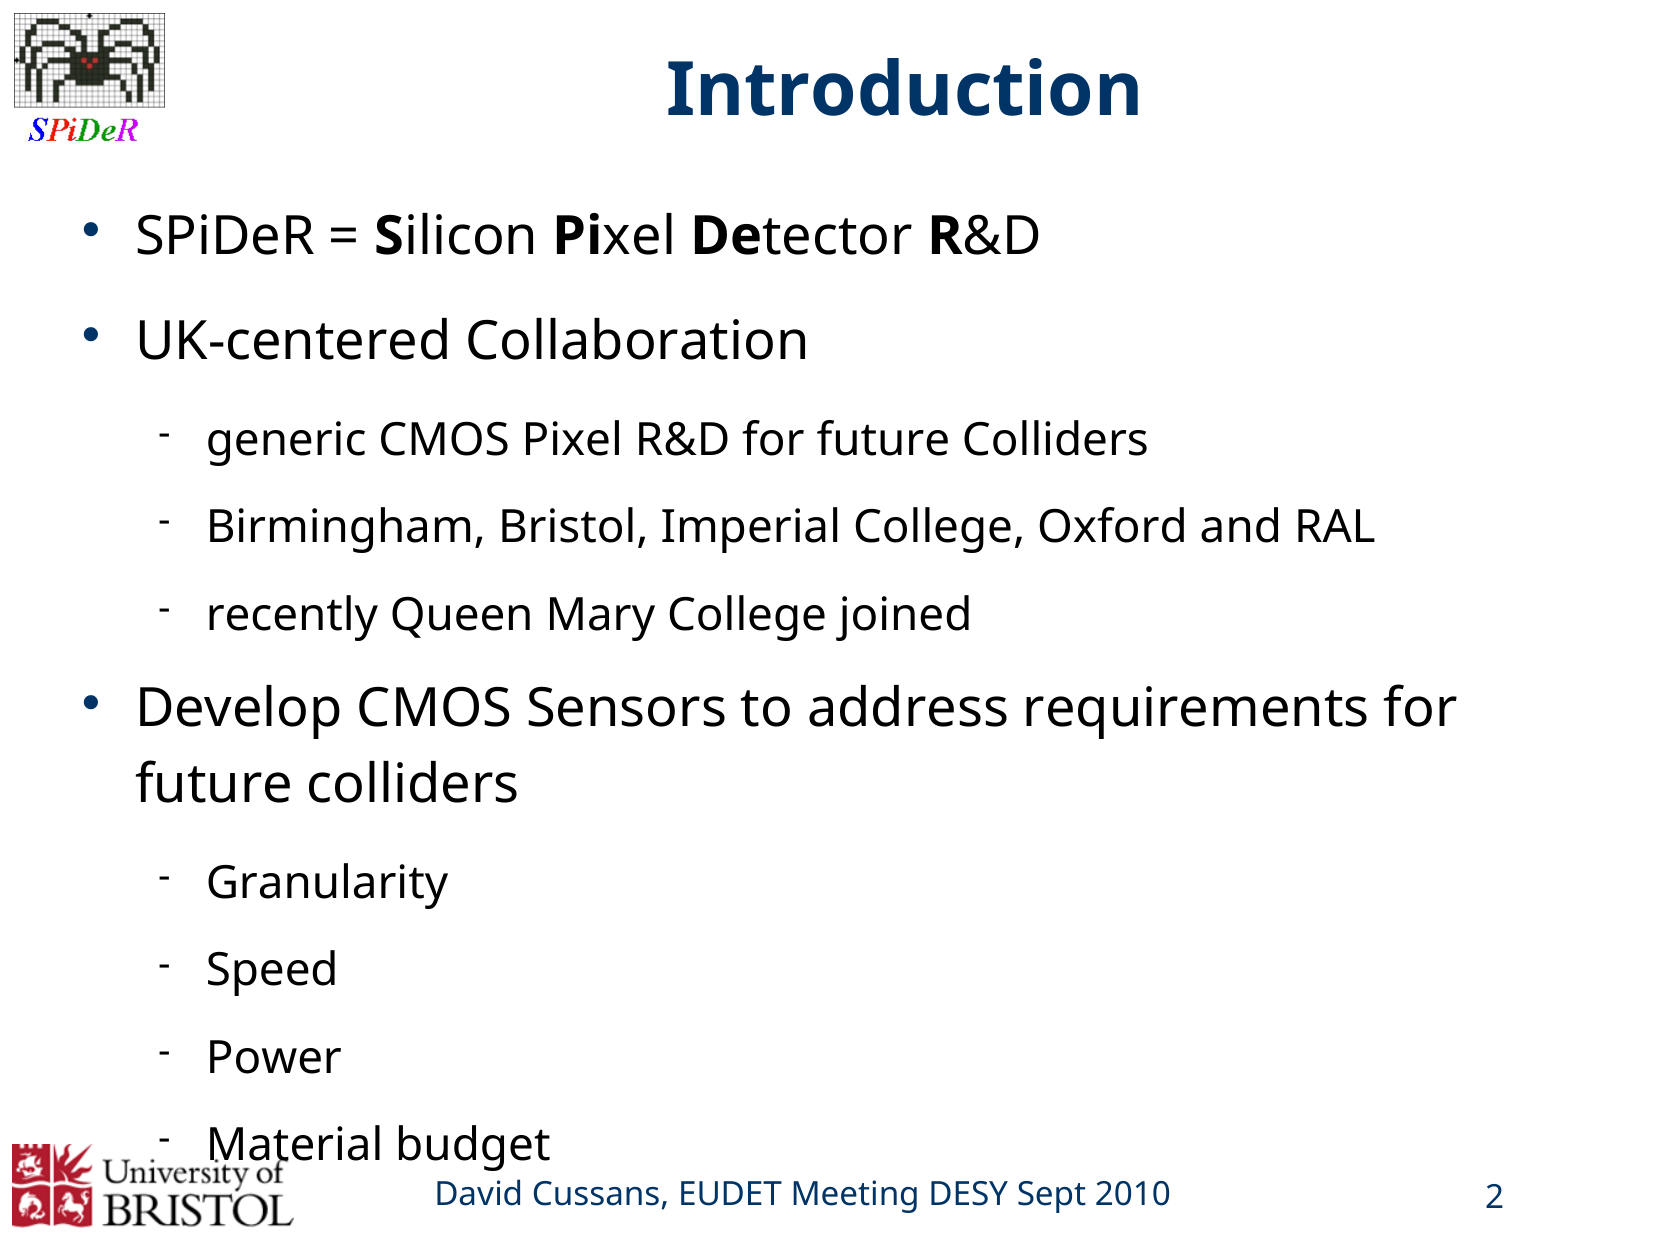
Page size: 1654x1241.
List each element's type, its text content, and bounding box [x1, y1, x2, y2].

picture [12, 1144, 294, 1228]
picture [14, 13, 165, 156]
list SPiDeR = Silicon Pixel Detector R&D UK-centered Collaboration generic CMOS Pixel R&D for future Colliders Birmingham, Bristol, Imperial College, Oxford and RAL recently Queen Mary College joined Develop CMOS Sensors to address requirements for future colliders Granularity Speed Power Material budget [64, 194, 1571, 1171]
title Introduction [243, 15, 1568, 157]
